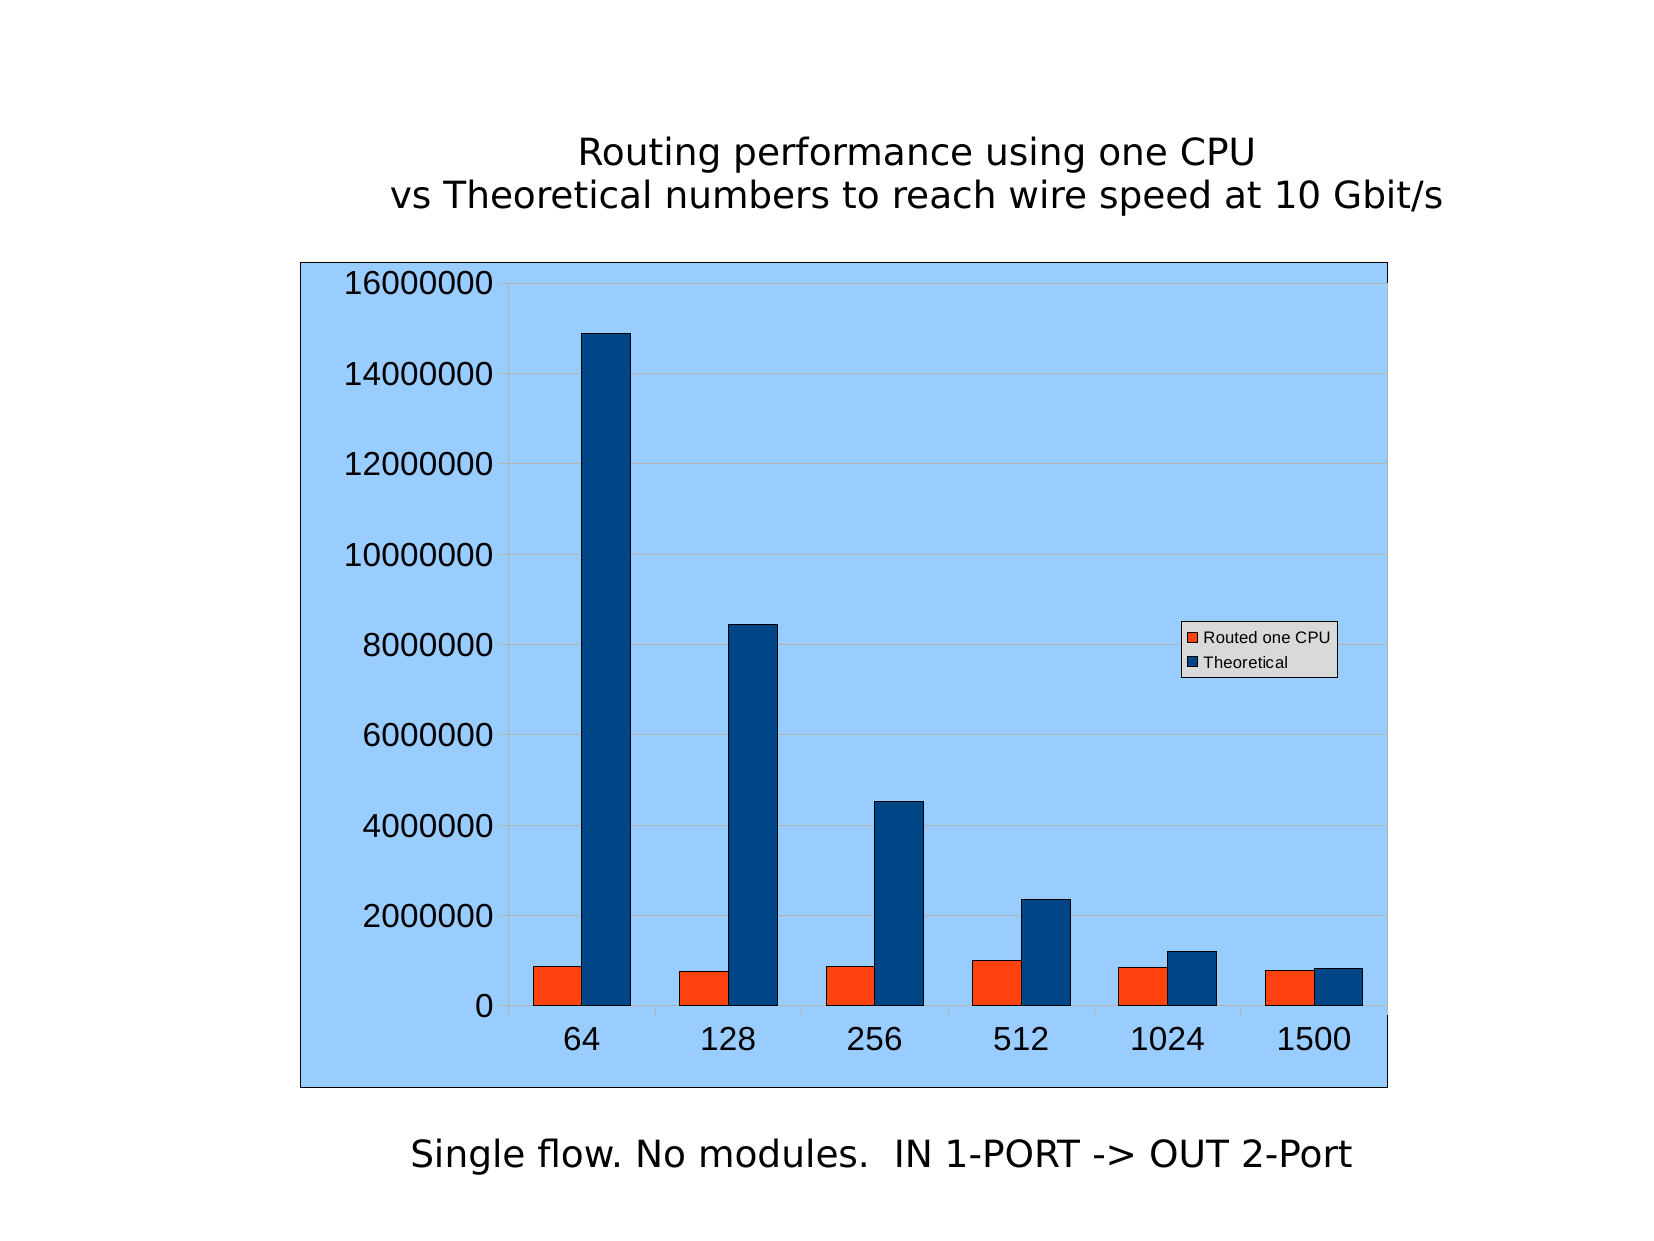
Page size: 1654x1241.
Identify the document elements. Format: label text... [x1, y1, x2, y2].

text_box Routing performance using one CPU vs Theoretical numbers to reach wire speed at 10 Gbit/s [375, 123, 1461, 226]
chart [300, 262, 1388, 1088]
text_box Single flow. No modules. IN 1-PORT -> OUT 2-Port [395, 1125, 1369, 1184]
